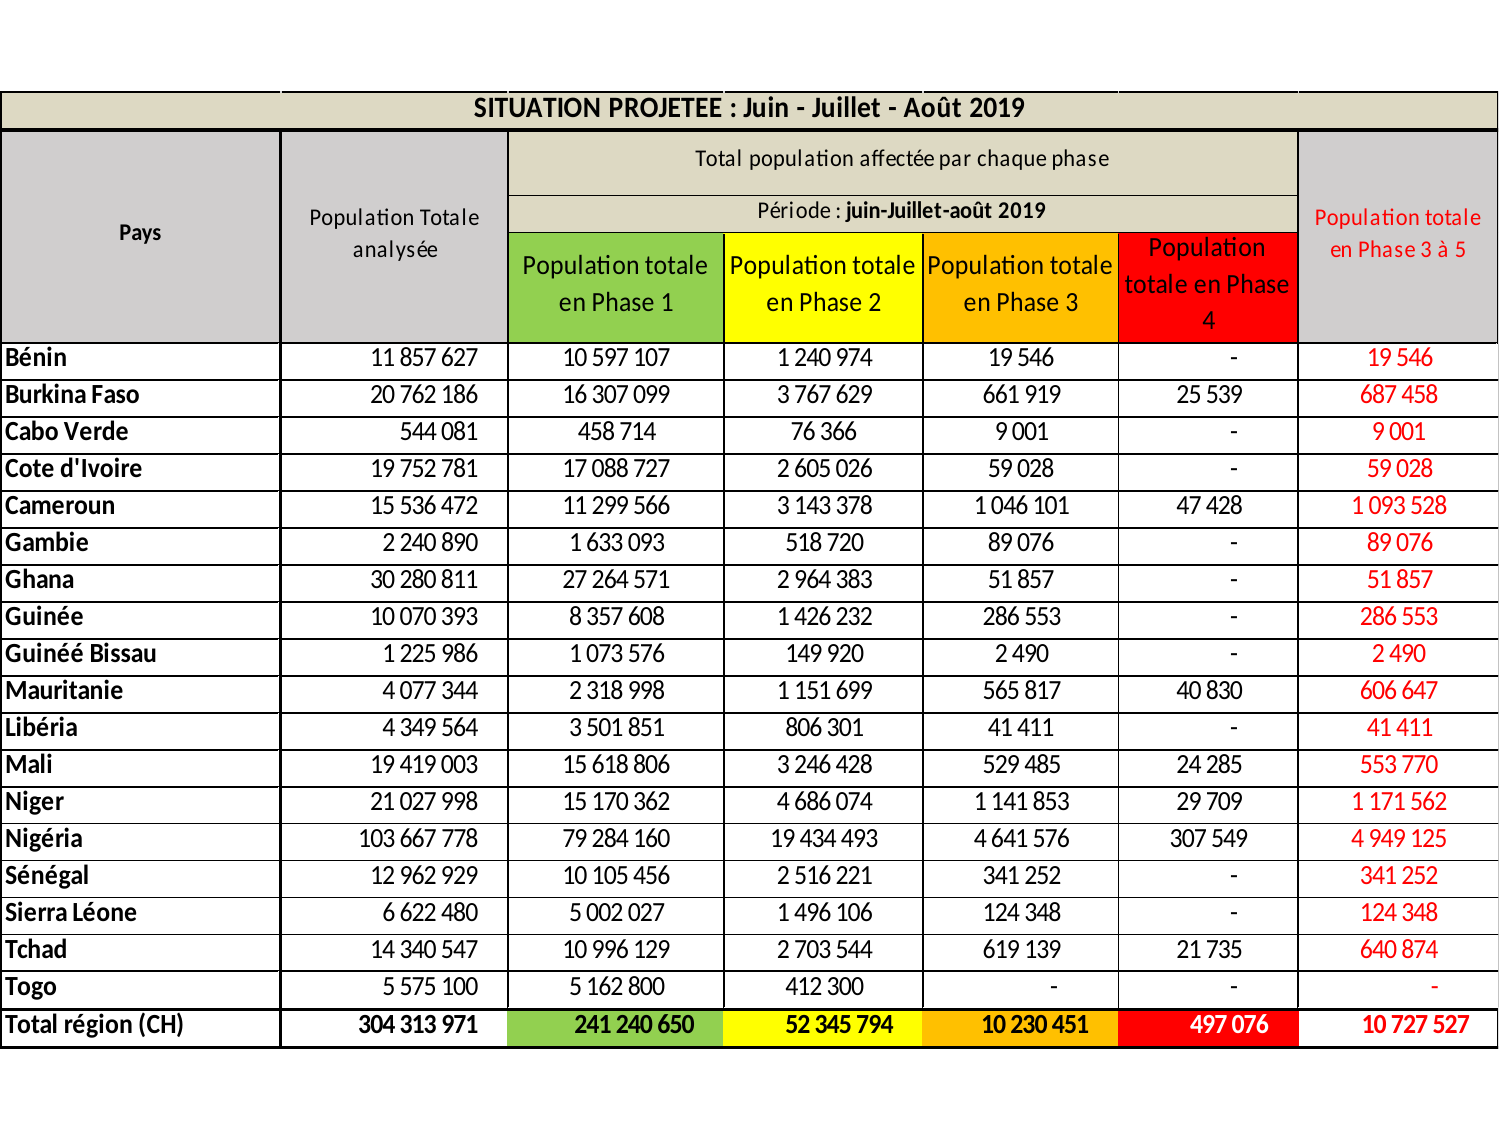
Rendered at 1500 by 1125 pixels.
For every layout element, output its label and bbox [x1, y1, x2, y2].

picture [0, 91, 1500, 1051]
